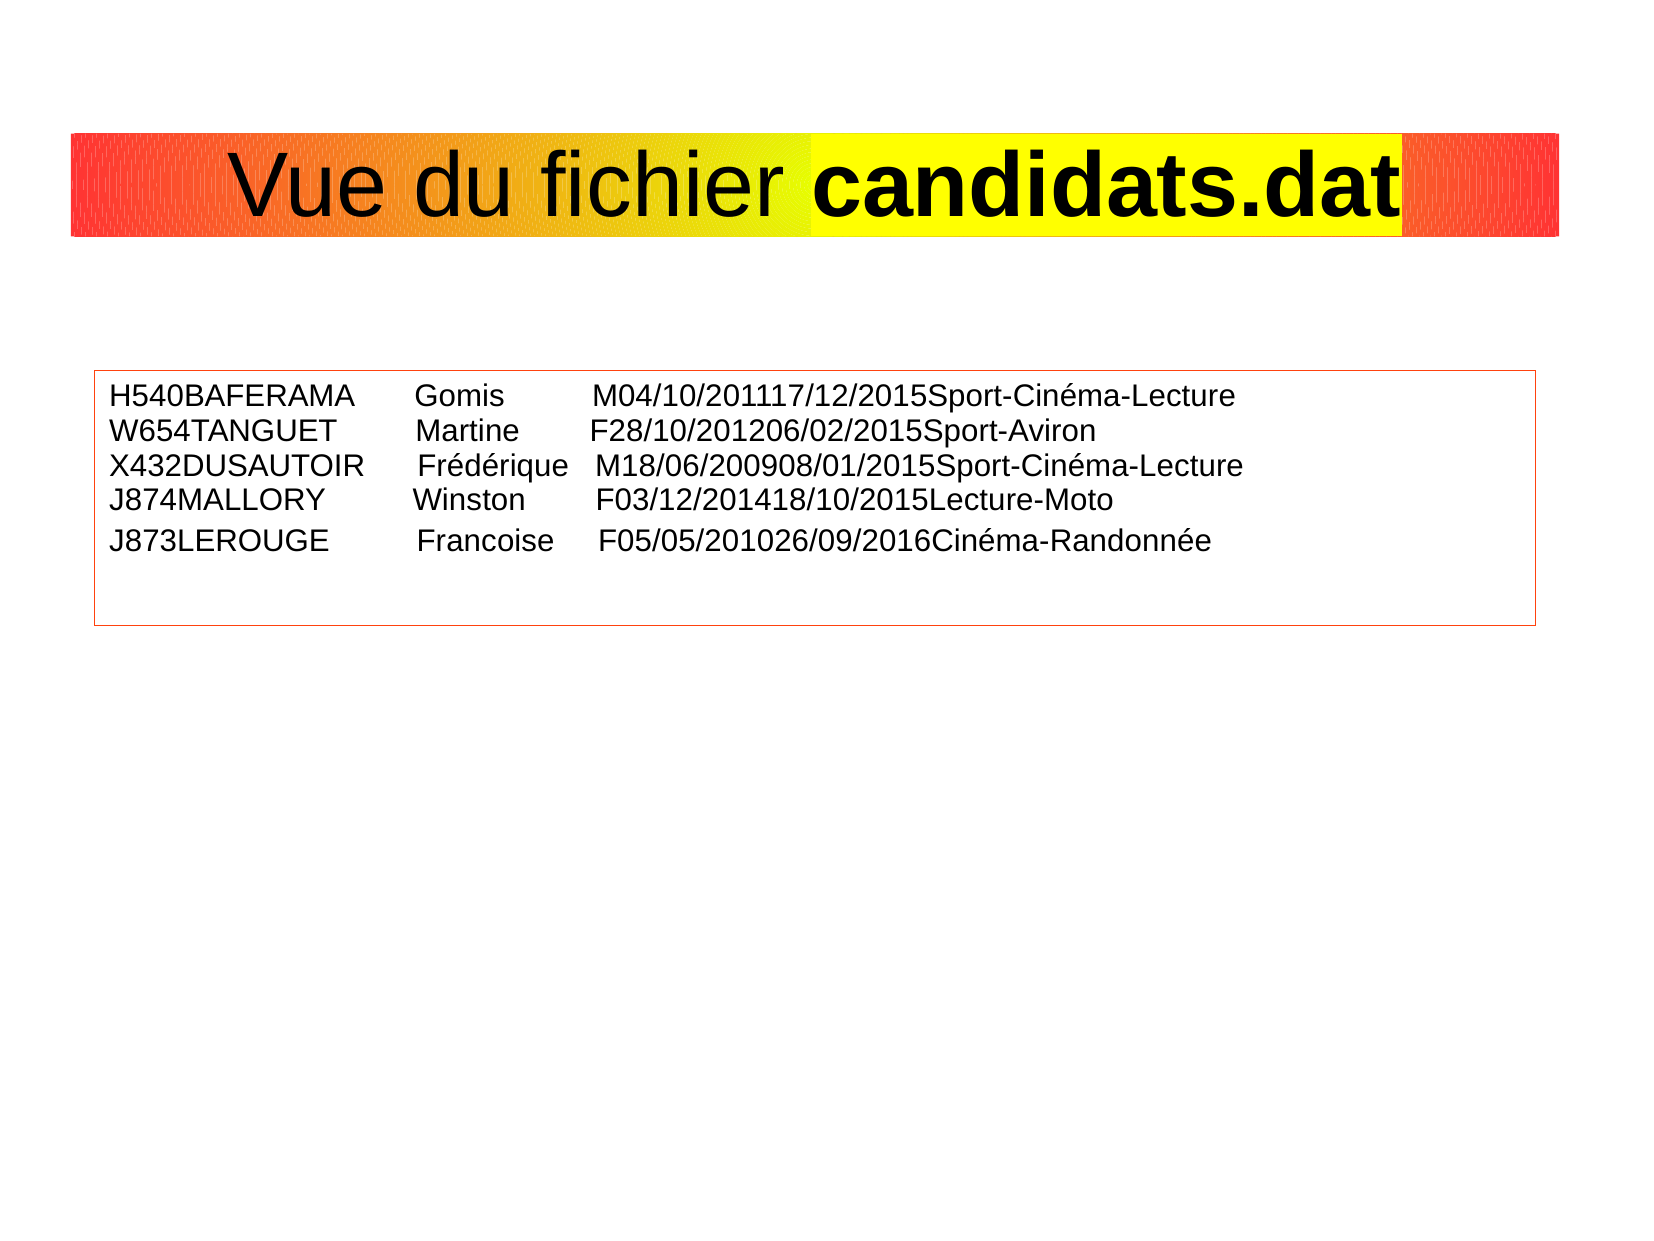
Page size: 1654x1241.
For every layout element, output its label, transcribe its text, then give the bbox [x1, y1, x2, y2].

title Vue du fichier candidats.dat [70, 133, 1560, 237]
text_box H540BAFERAMA Gomis M04/10/201117/12/2015Sport-Cinéma-Lecture W654TANGUET Martine F28/10/201206/02/2015Sport-Aviron X432DUSAUTOIR Frédérique M18/06/200908/01/2015Sport-Cinéma-Lecture J874MALLORY Winston F03/12/201418/10/2015Lecture-Moto J873LEROUGE Francoise F05/05/201026/09/2016Cinéma-Randonnée [94, 370, 1536, 626]
